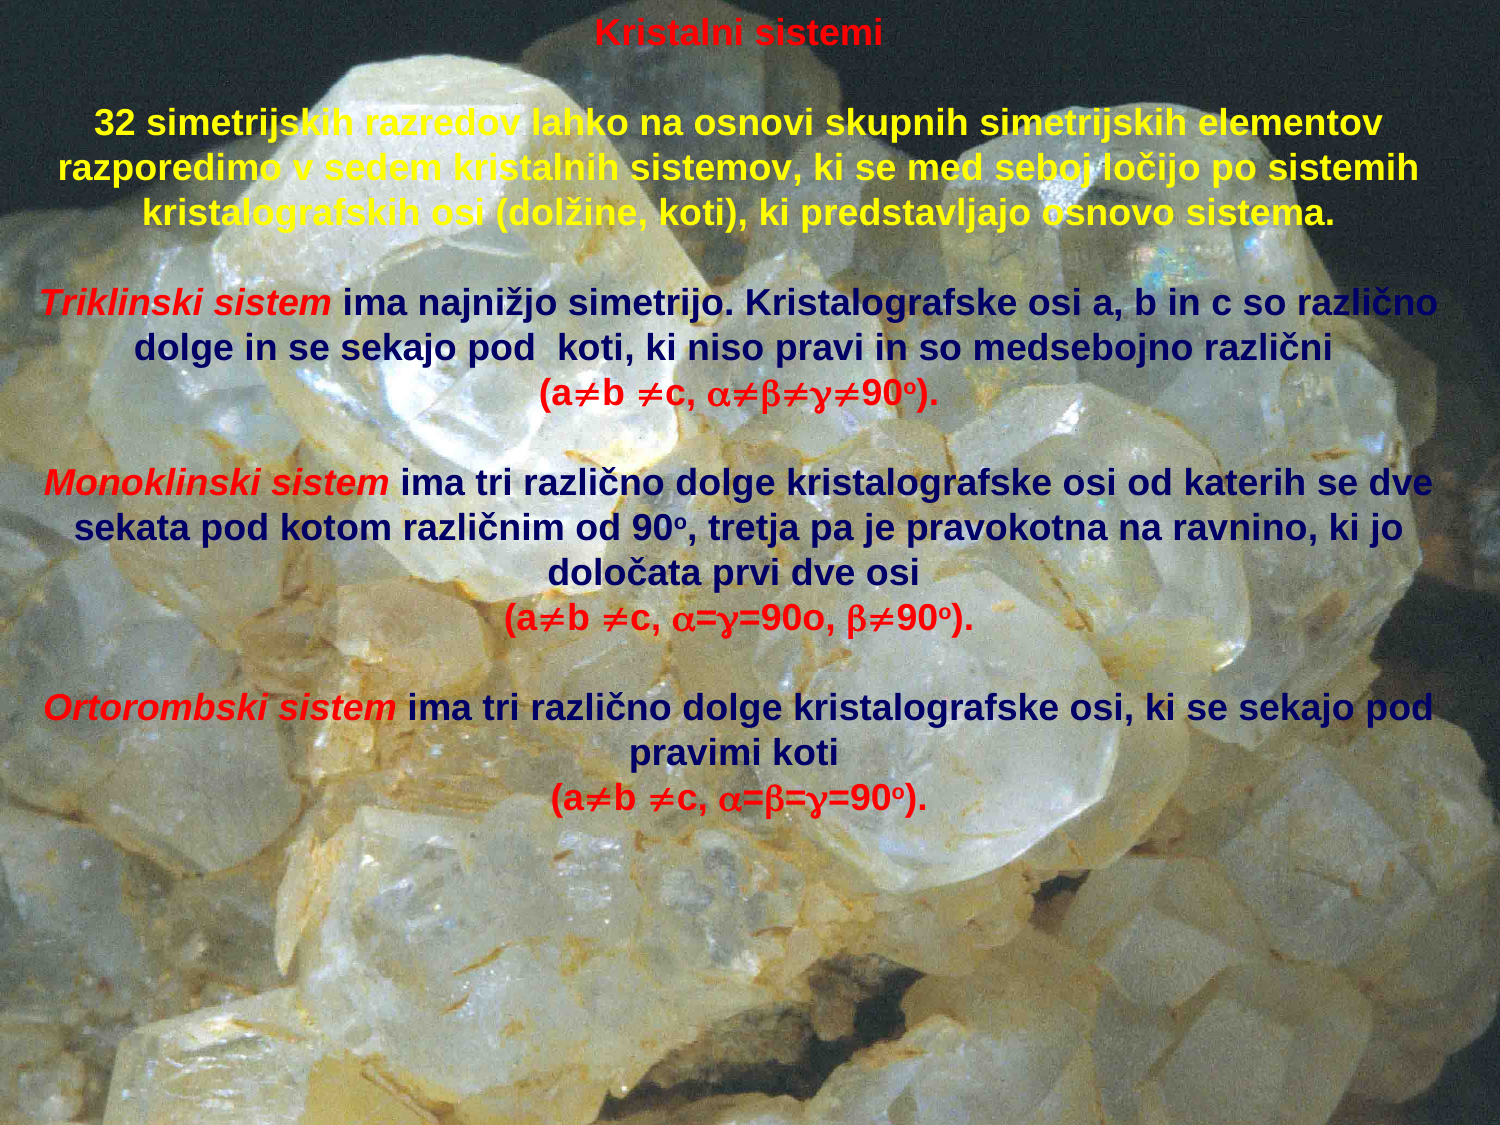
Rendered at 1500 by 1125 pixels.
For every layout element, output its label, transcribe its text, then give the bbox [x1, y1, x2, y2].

text_box Kristalni sistemi 32 simetrijskih razredov lahko na osnovi skupnih simetrijskih elementov razporedimo v sedem kristalnih sistemov, ki se med seboj ločijo po sistemih kristalografskih osi (dolžine, koti), ki predstavljajo osnovo sistema. Triklinski sistem ima najnižjo simetrijo. Kristalografske osi a, b in c so različno dolge in se sekajo pod koti, ki niso pravi in so medsebojno različni (ab c, 90o). Monoklinski sistem ima tri različno dolge kristalografske osi od katerih se dve sekata pod kotom različnim od 90o, tretja pa je pravokotna na ravnino, ki jo določata prvi dve osi (ab c, ==90o, 90o). Ortorombski sistem ima tri različno dolge kristalografske osi, ki se sekajo pod pravimi koti (ab c, ===90o). [0, 0, 1479, 871]
picture [0, 0, 1500, 1125]
